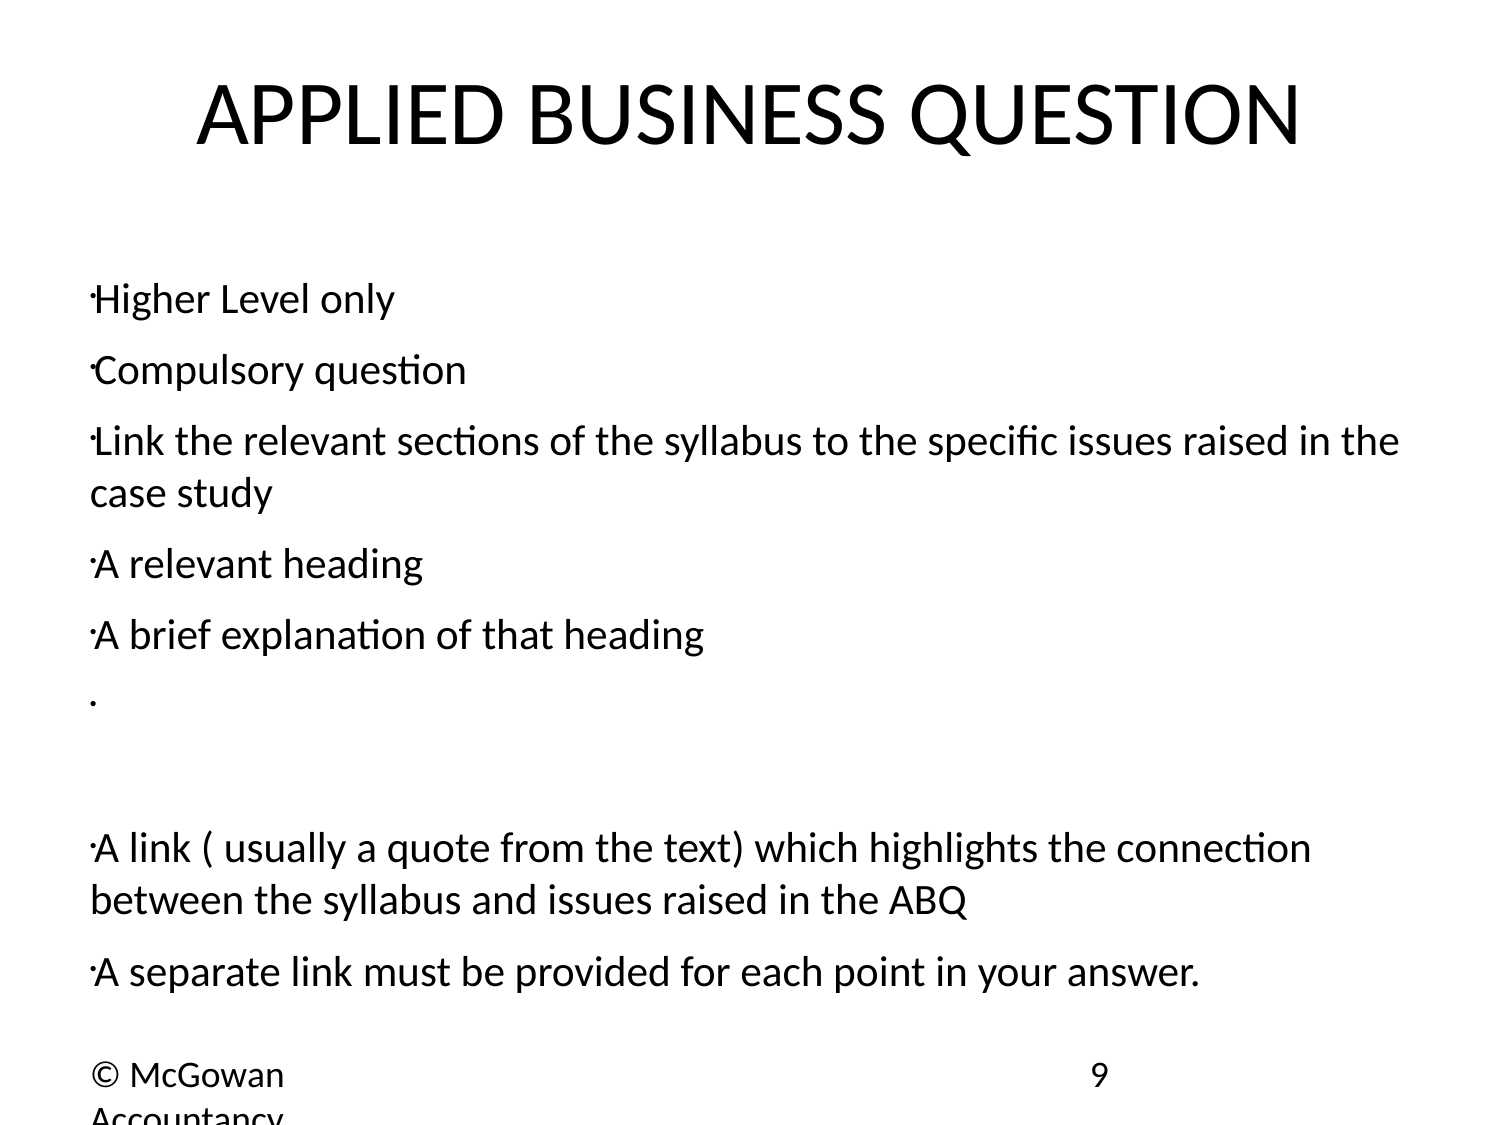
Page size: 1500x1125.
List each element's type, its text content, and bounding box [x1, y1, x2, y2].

title APPLIED BUSINESS QUESTION [75, 45, 1425, 233]
text_box [1074, 1042, 1425, 1103]
list Higher Level only Compulsory question Link the relevant sections of the syllabus to the specific issues raised in the case study A relevant heading A brief explanation of that heading A link ( usually a quote from the text) which highlights the connection between the syllabus and issues raised in the ABQ A separate link must be provided for each point in your answer. [75, 262, 1425, 1005]
text_box © McGowan Accountancy Services [75, 1042, 425, 1103]
